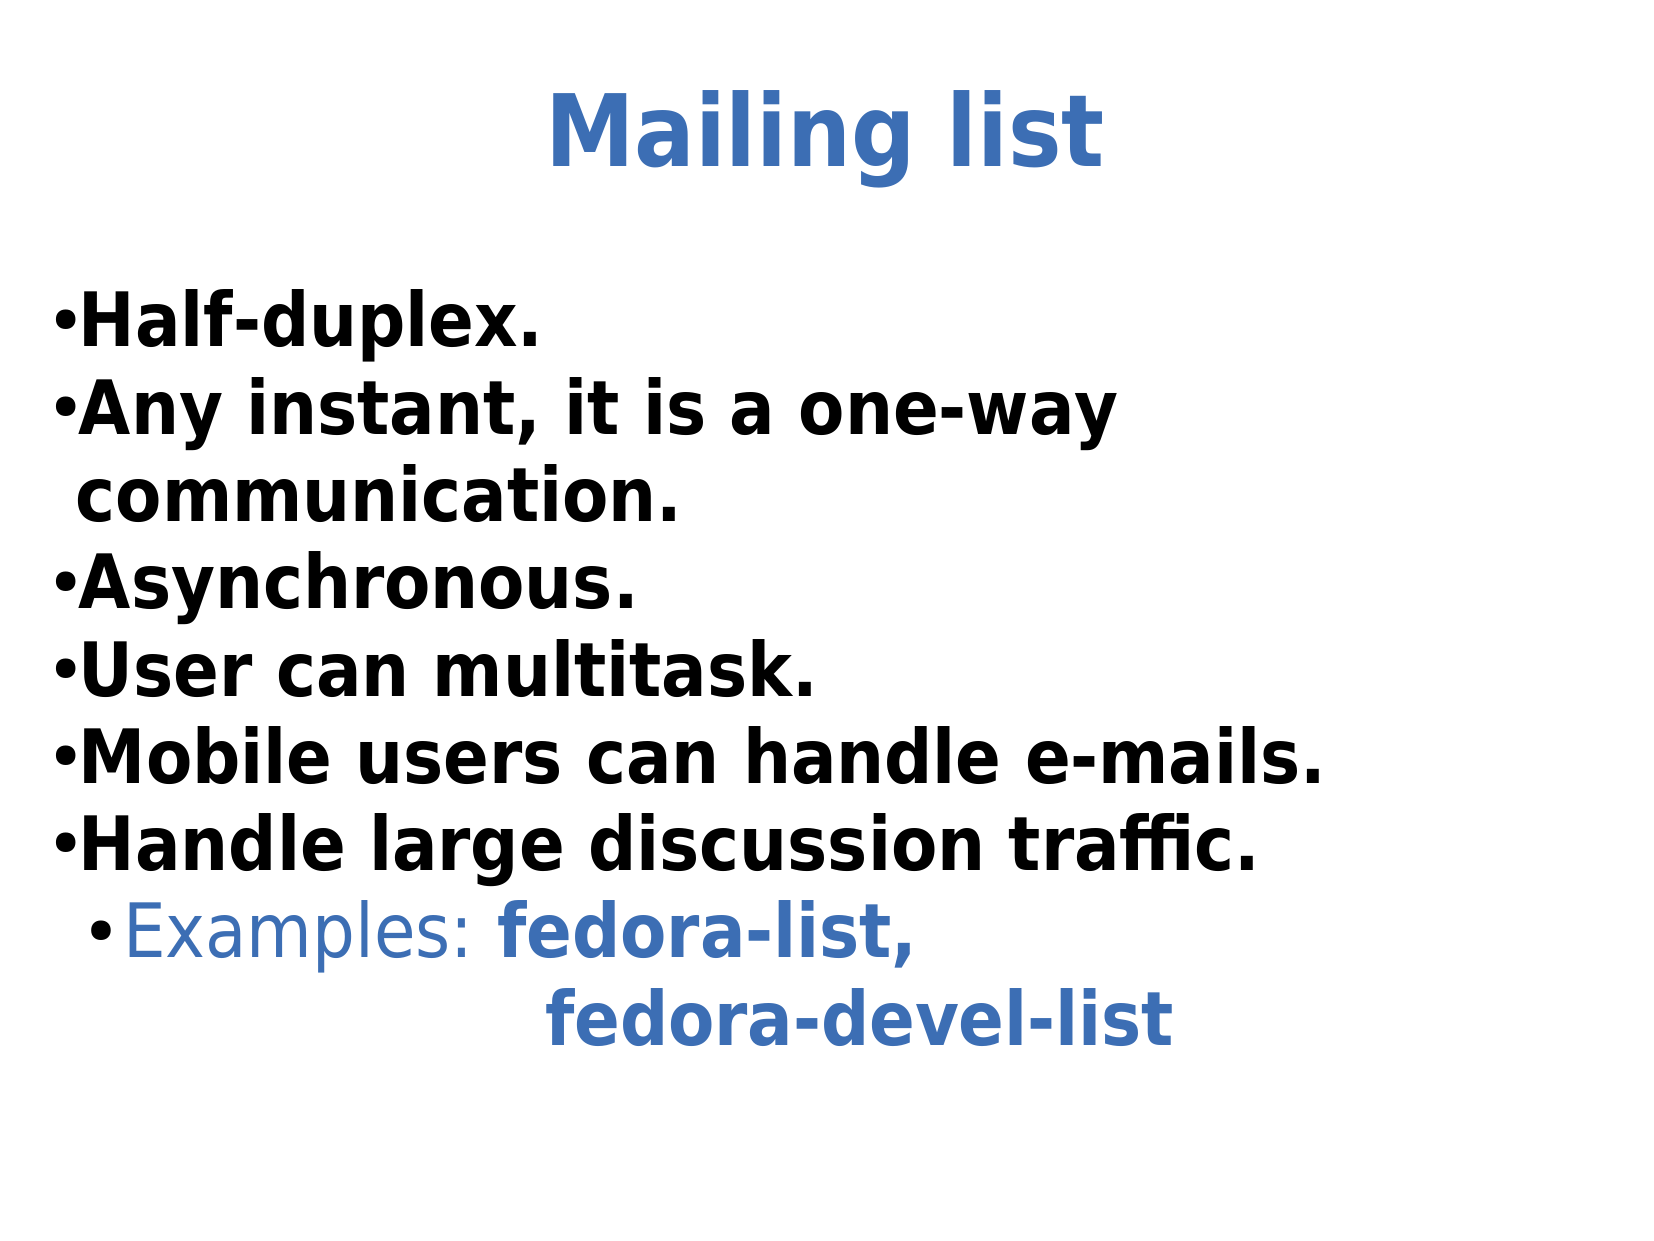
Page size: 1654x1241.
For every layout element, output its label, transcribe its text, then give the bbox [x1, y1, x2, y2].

text_box Mailing list Half-duplex. Any instant, it is a one-way communication. Asynchronous. User can multitask. Mobile users can handle e-mails. Handle large discussion traffic. Examples: fedora-list, fedora-devel-list [37, 66, 1613, 1074]
